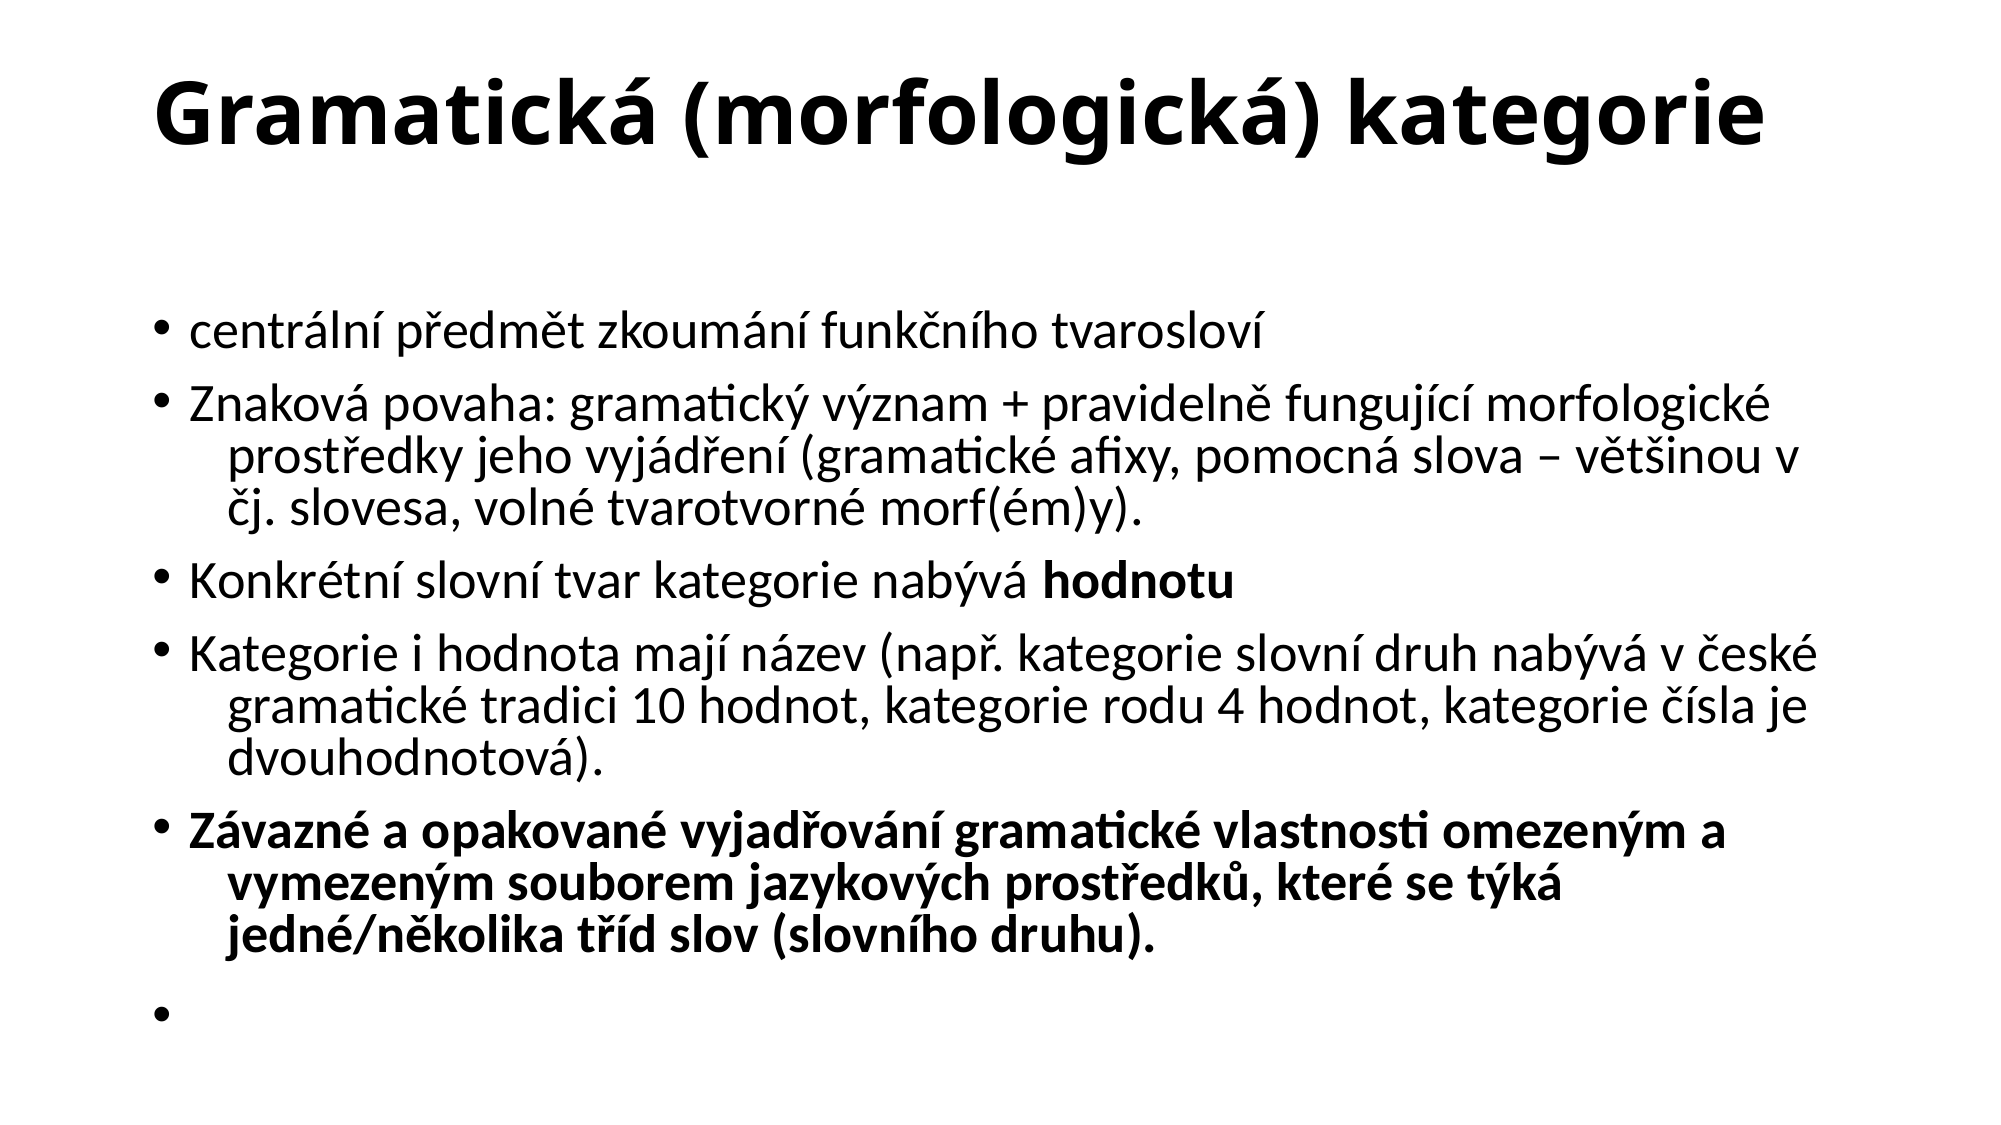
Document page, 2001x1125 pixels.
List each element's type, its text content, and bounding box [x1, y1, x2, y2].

list centrální předmět zkoumání funkčního tvarosloví Znaková povaha: gramatický význam + pravidelně fungující morfologické prostředky jeho vyjádření (gramatické afixy, pomocná slova – většinou v čj. slovesa, volné tvarotvorné morf(ém)y). Konkrétní slovní tvar kategorie nabývá hodnotu Kategorie i hodnota mají název (např. kategorie slovní druh nabývá v české gramatické tradici 10 hodnot, kategorie rodu 4 hodnot, kategorie čísla je dvouhodnotová). Závazné a opakované vyjadřování gramatické vlastnosti omezeným a vymezeným souborem jazykových prostředků, které se týká jedné/několika tříd slov (slovního druhu). [137, 299, 1863, 1014]
title Gramatická (morfologická) kategorie [137, 59, 1863, 278]
